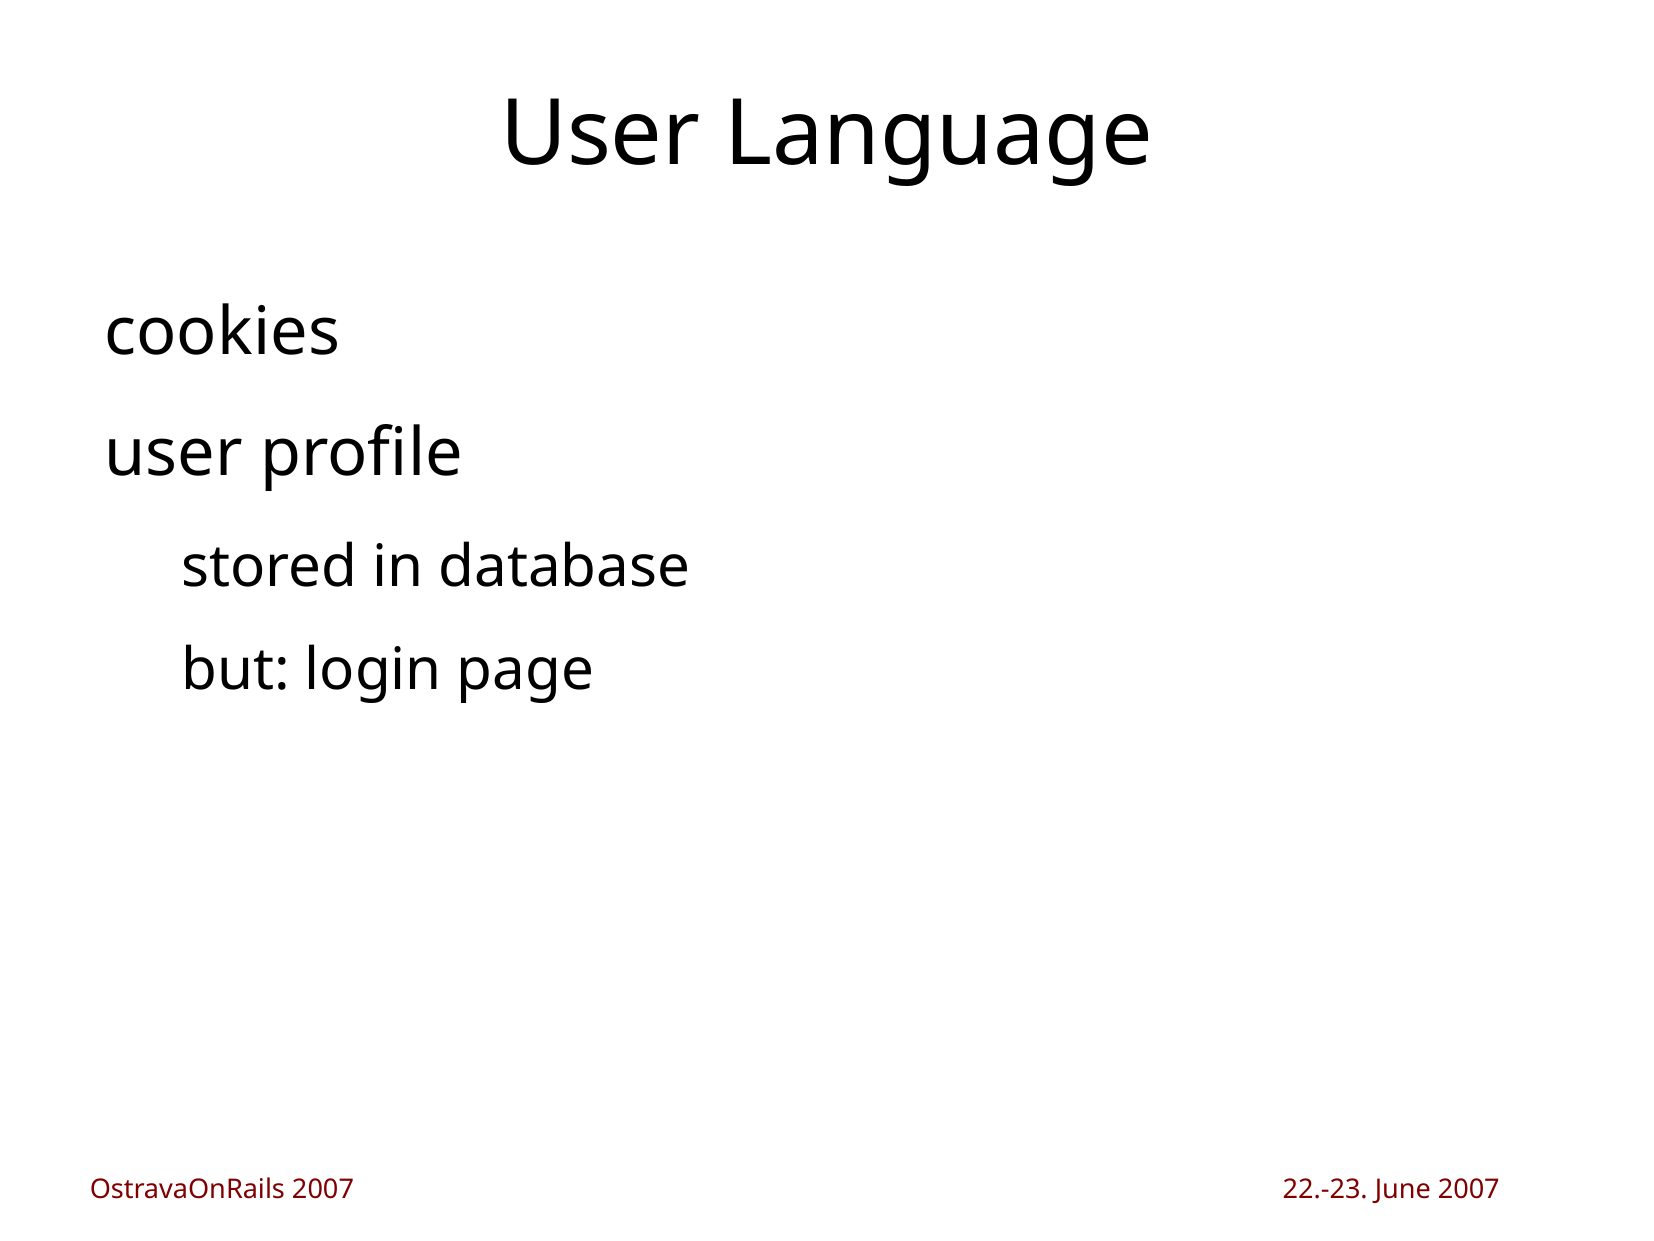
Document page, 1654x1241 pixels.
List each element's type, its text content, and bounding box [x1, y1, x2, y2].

title User Language [82, 25, 1571, 233]
list cookies user profile stored in database but: login page [86, 283, 1576, 1088]
